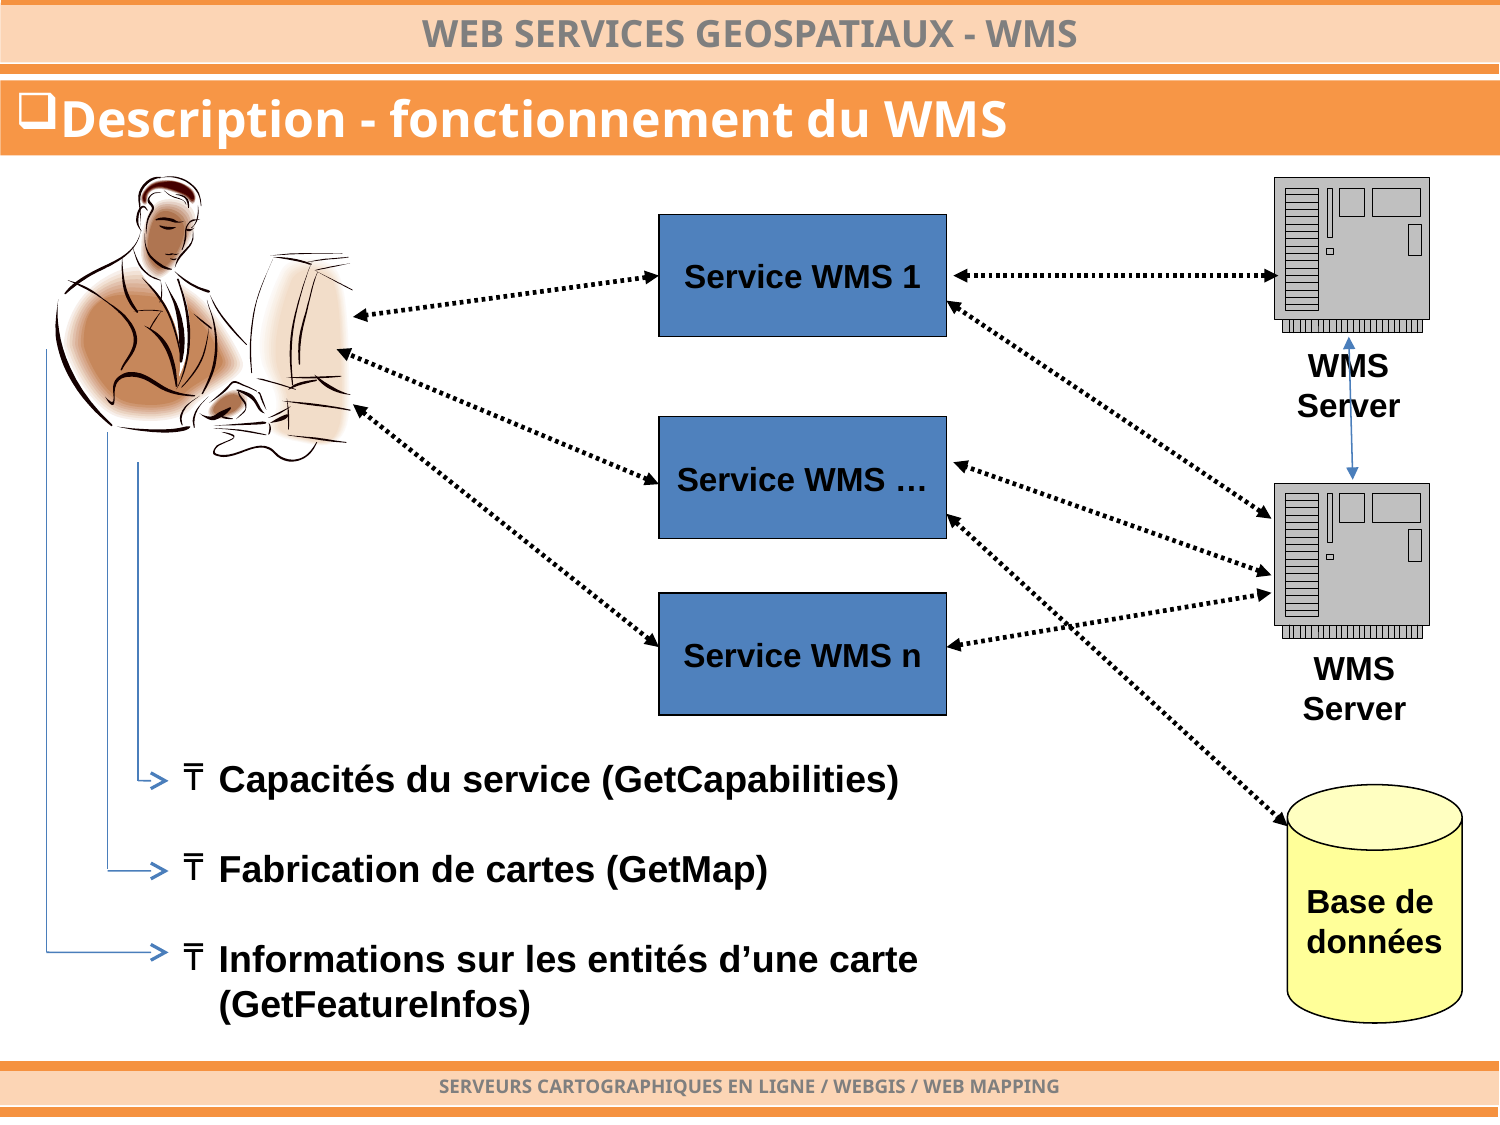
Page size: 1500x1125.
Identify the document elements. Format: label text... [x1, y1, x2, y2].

text_box SERVEURS CARTOGRAPHIQUES EN LIGNE / WEBGIS / WEB MAPPING [0, 1071, 1499, 1106]
text_box Base de données [1287, 819, 1463, 1024]
text_box Service WMS … [658, 416, 947, 539]
text_box WEB SERVICES GEOSPATIAUX - WMS [0, 2, 1500, 63]
text_box Service WMS 1 [658, 214, 947, 337]
text_box Capacités du service (GetCapabilities) Fabrication de cartes (GetMap) Informations sur les entités d’une carte (GetFeatureInfos) [168, 747, 947, 1033]
text_box WMS Server [1349, 336, 1416, 432]
picture [1271, 174, 1434, 337]
picture [1271, 479, 1434, 643]
picture [46, 174, 353, 466]
text_box WMS Server [1281, 336, 1350, 432]
text_box Service WMS n [658, 592, 947, 715]
text_box Description - fonctionnement du WMS [0, 80, 1500, 156]
text_box WMS Server [1287, 639, 1422, 735]
